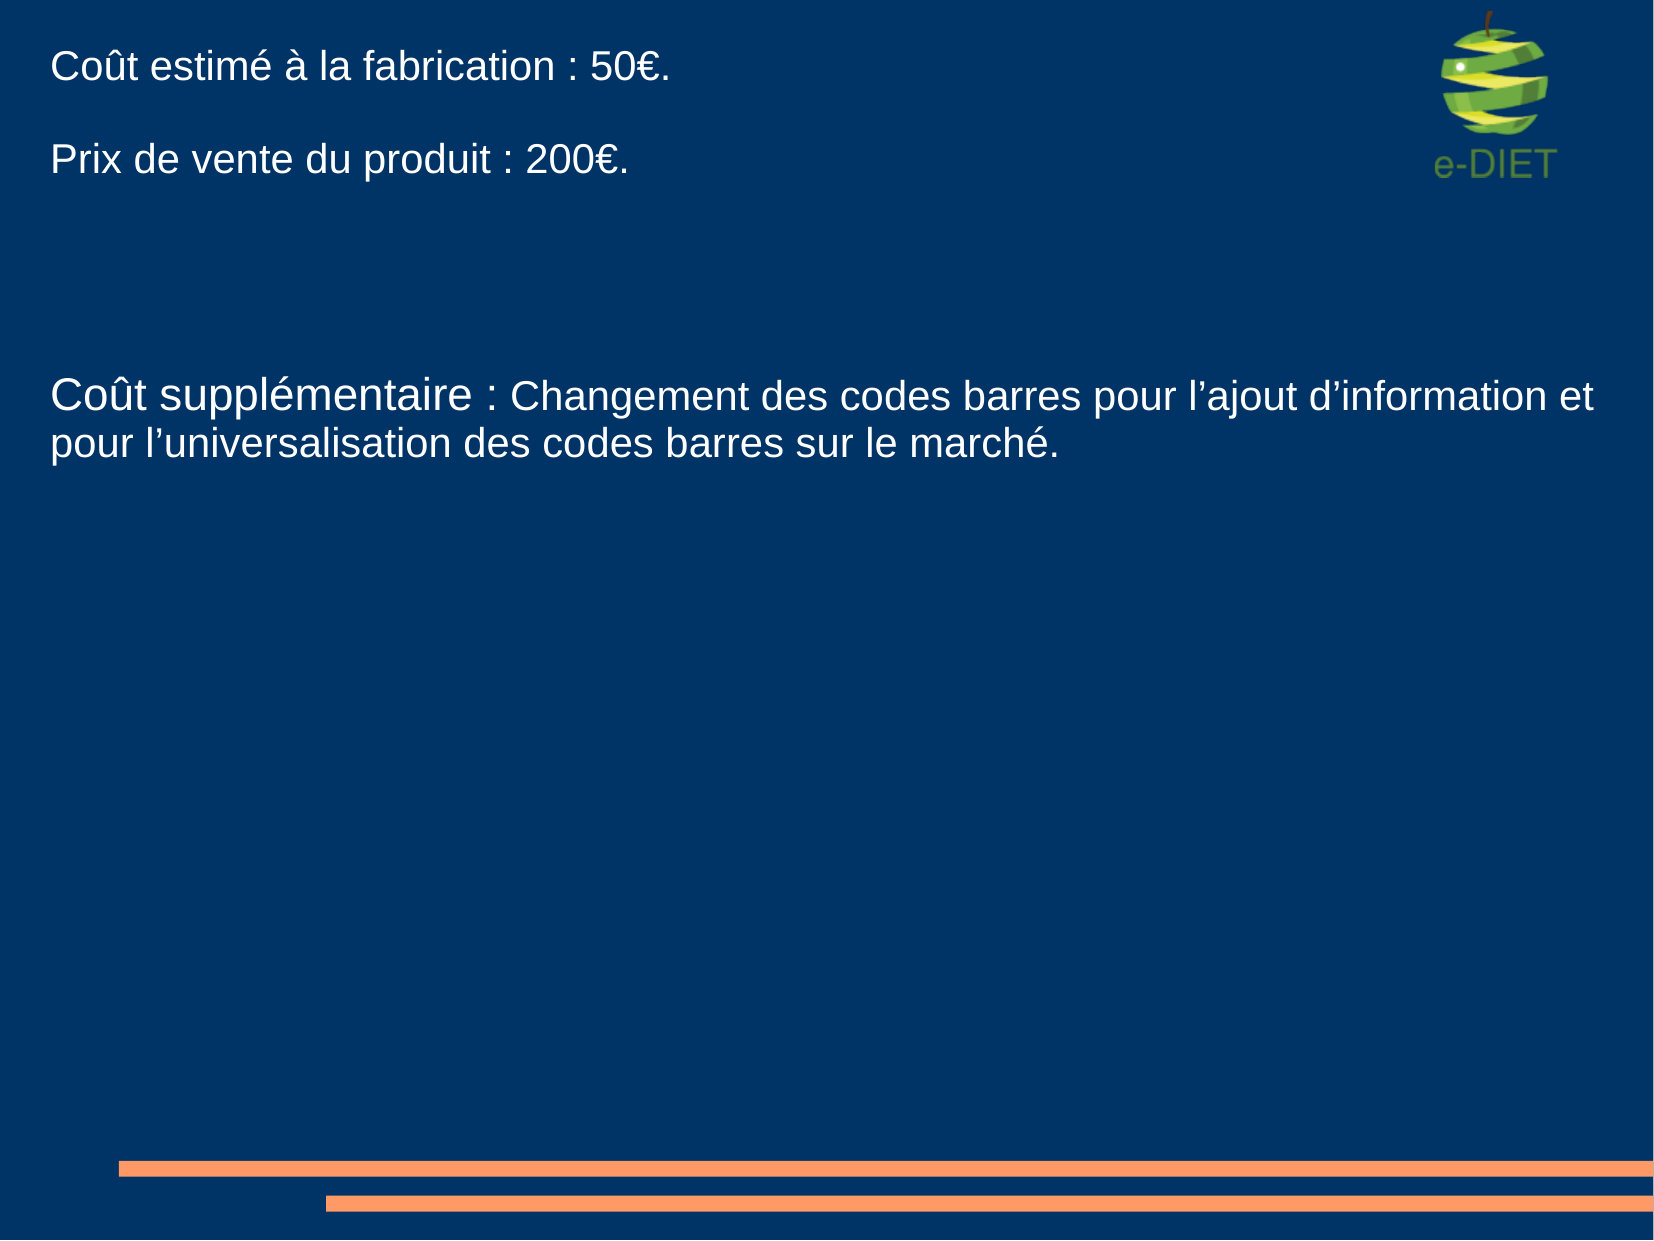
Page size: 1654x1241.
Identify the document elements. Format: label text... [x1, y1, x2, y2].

picture [1358, 11, 1635, 178]
text_box Coût estimé à la fabrication : 50€. Prix de vente du produit : 200€. Coût supplémentaire : Changement des codes barres pour l’ajout d’information et pour l’universalisation des codes barres sur le marché. [35, 35, 1619, 559]
